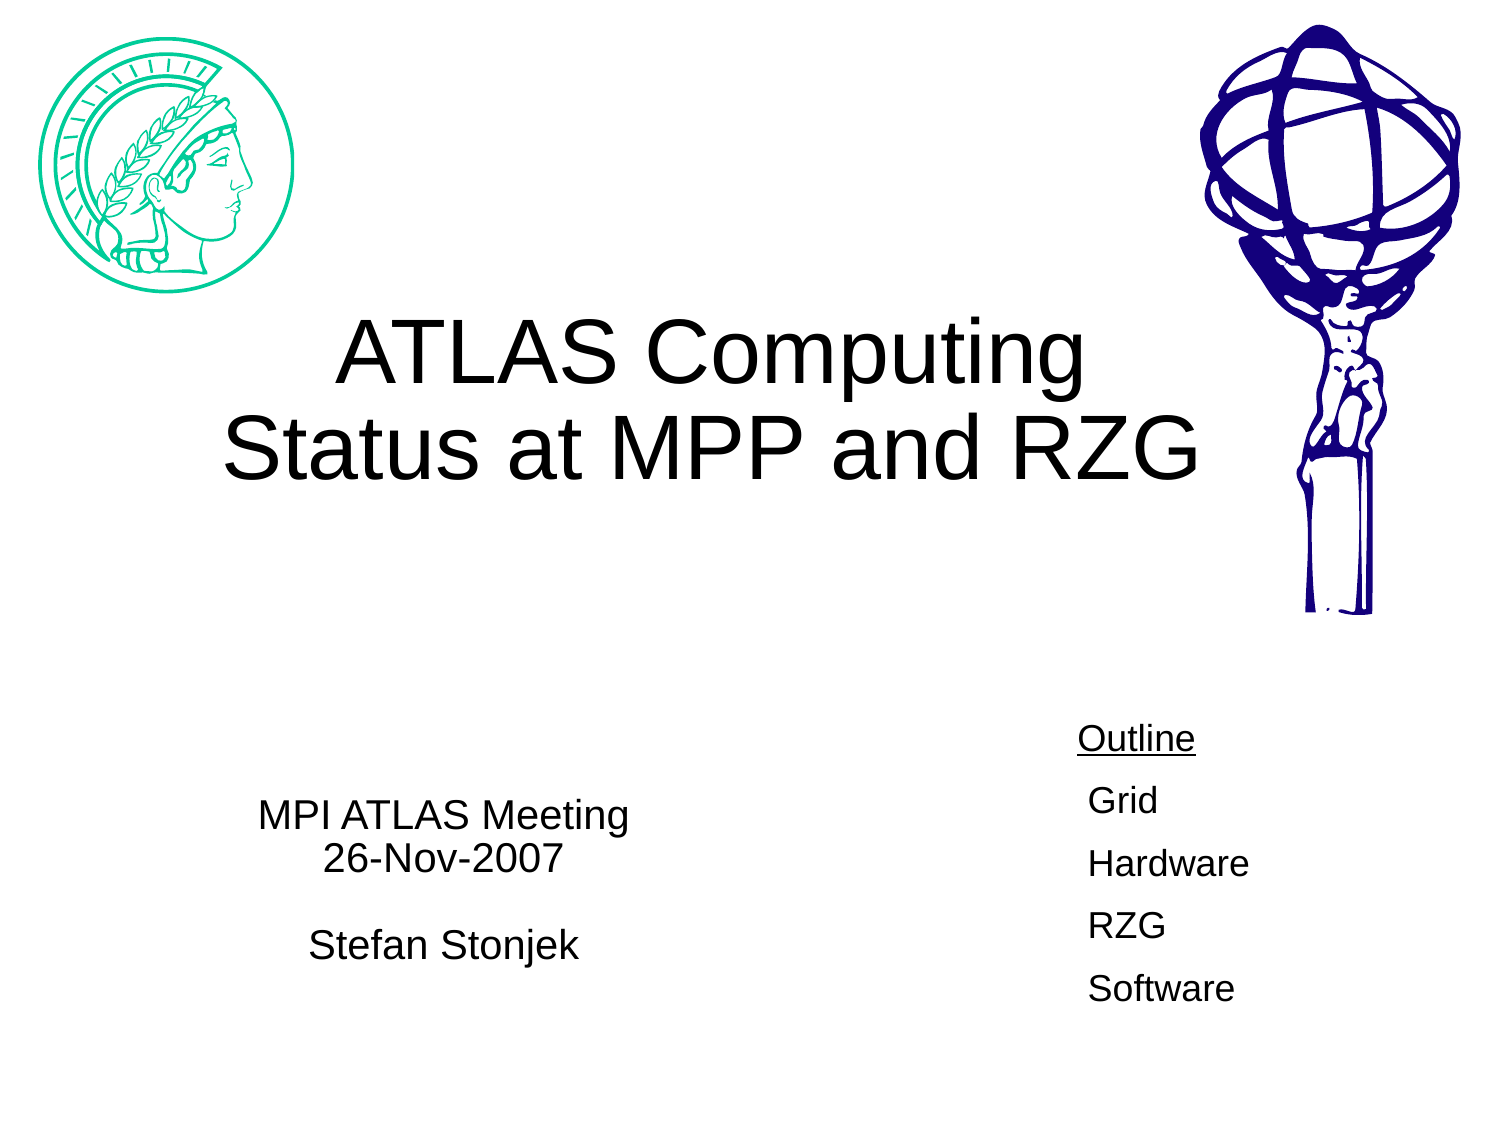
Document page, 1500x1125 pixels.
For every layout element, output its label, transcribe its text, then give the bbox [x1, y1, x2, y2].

picture [1200, 24, 1461, 615]
text_box Outline Grid Hardware RZG Software [1062, 712, 1463, 1017]
picture [37, 37, 295, 295]
subtitle MPI ATLAS Meeting 26-Nov-2007 Stefan Stonjek [75, 787, 813, 1051]
title ATLAS Computing Status at MPP and RZG [187, 299, 1200, 542]
